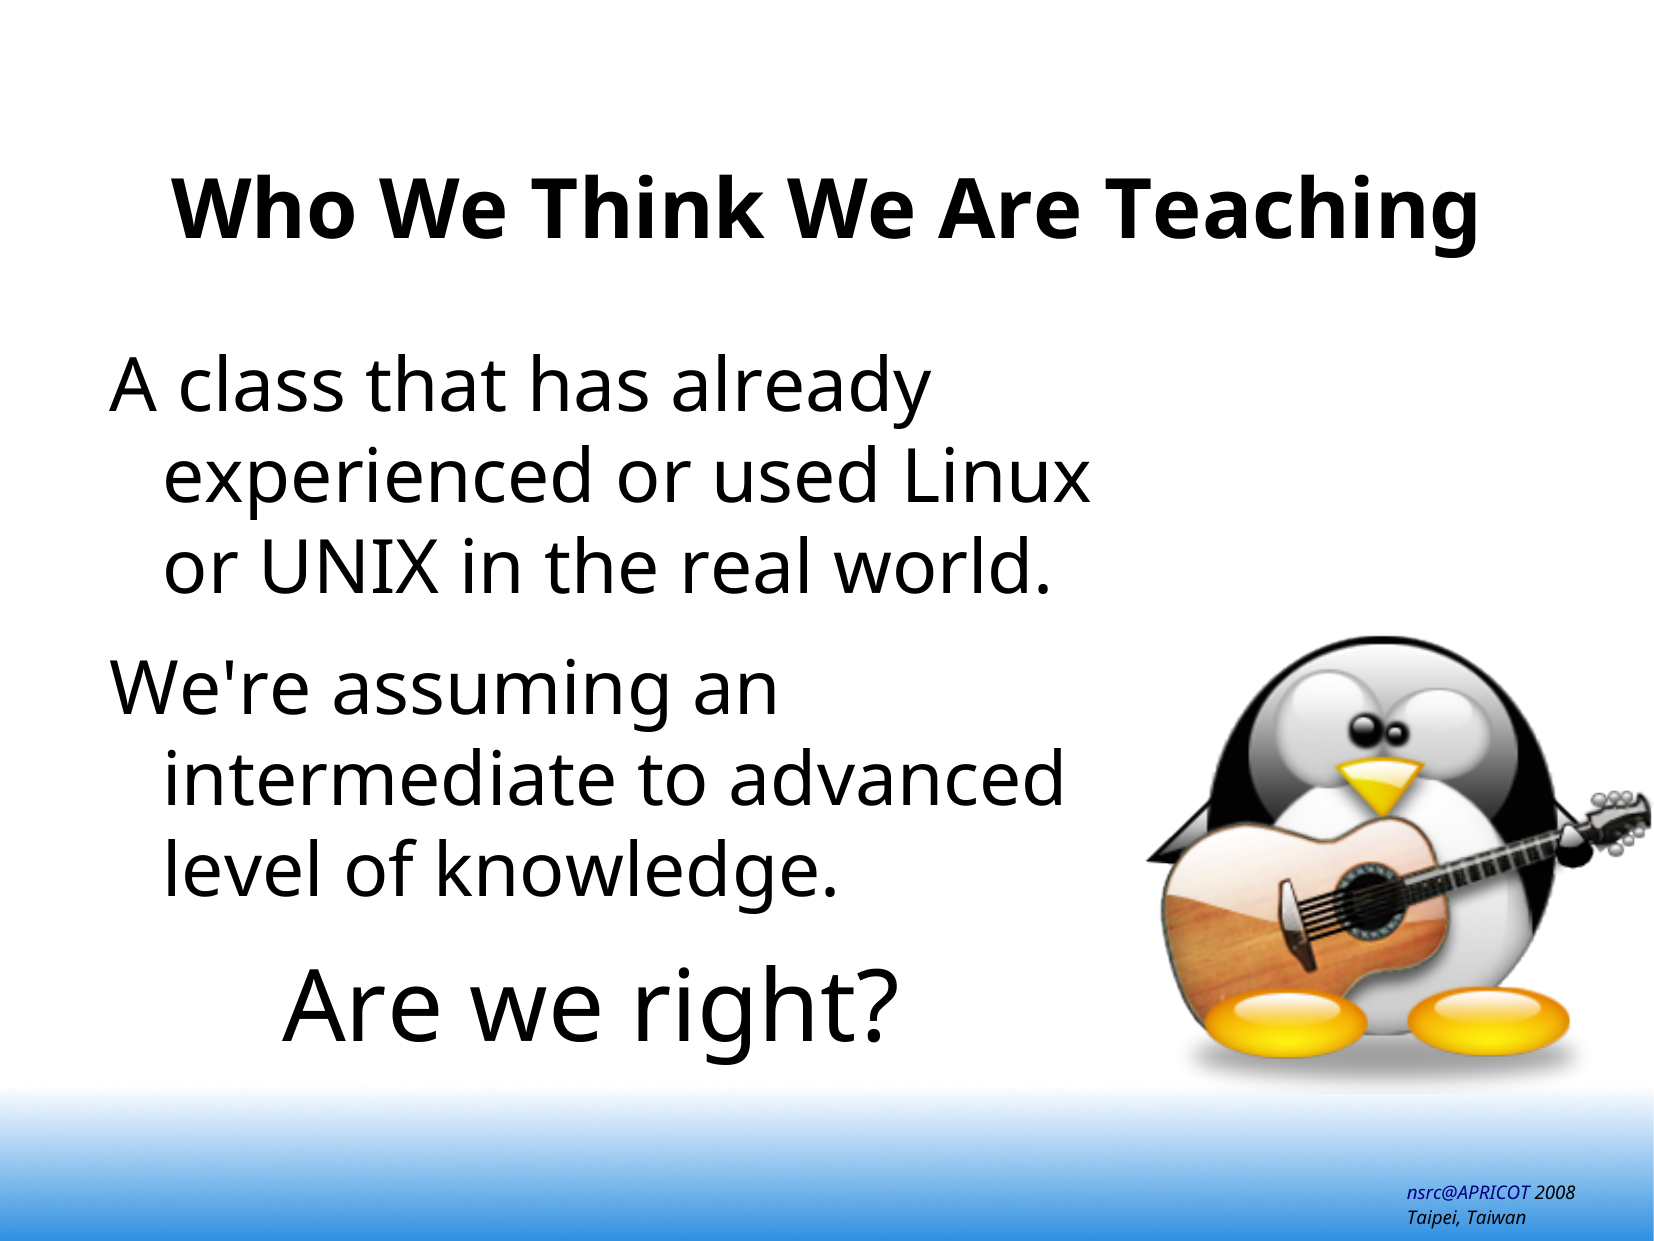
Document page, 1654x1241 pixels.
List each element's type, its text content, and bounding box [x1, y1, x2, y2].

list A class that has already experienced or used Linux or UNIX in the real world. We're assuming an intermediate to advanced level of knowledge. Are we right? [91, 338, 1151, 1129]
picture [0, 559, 1654, 1241]
title Who We Think We Are Teaching [121, 102, 1534, 311]
